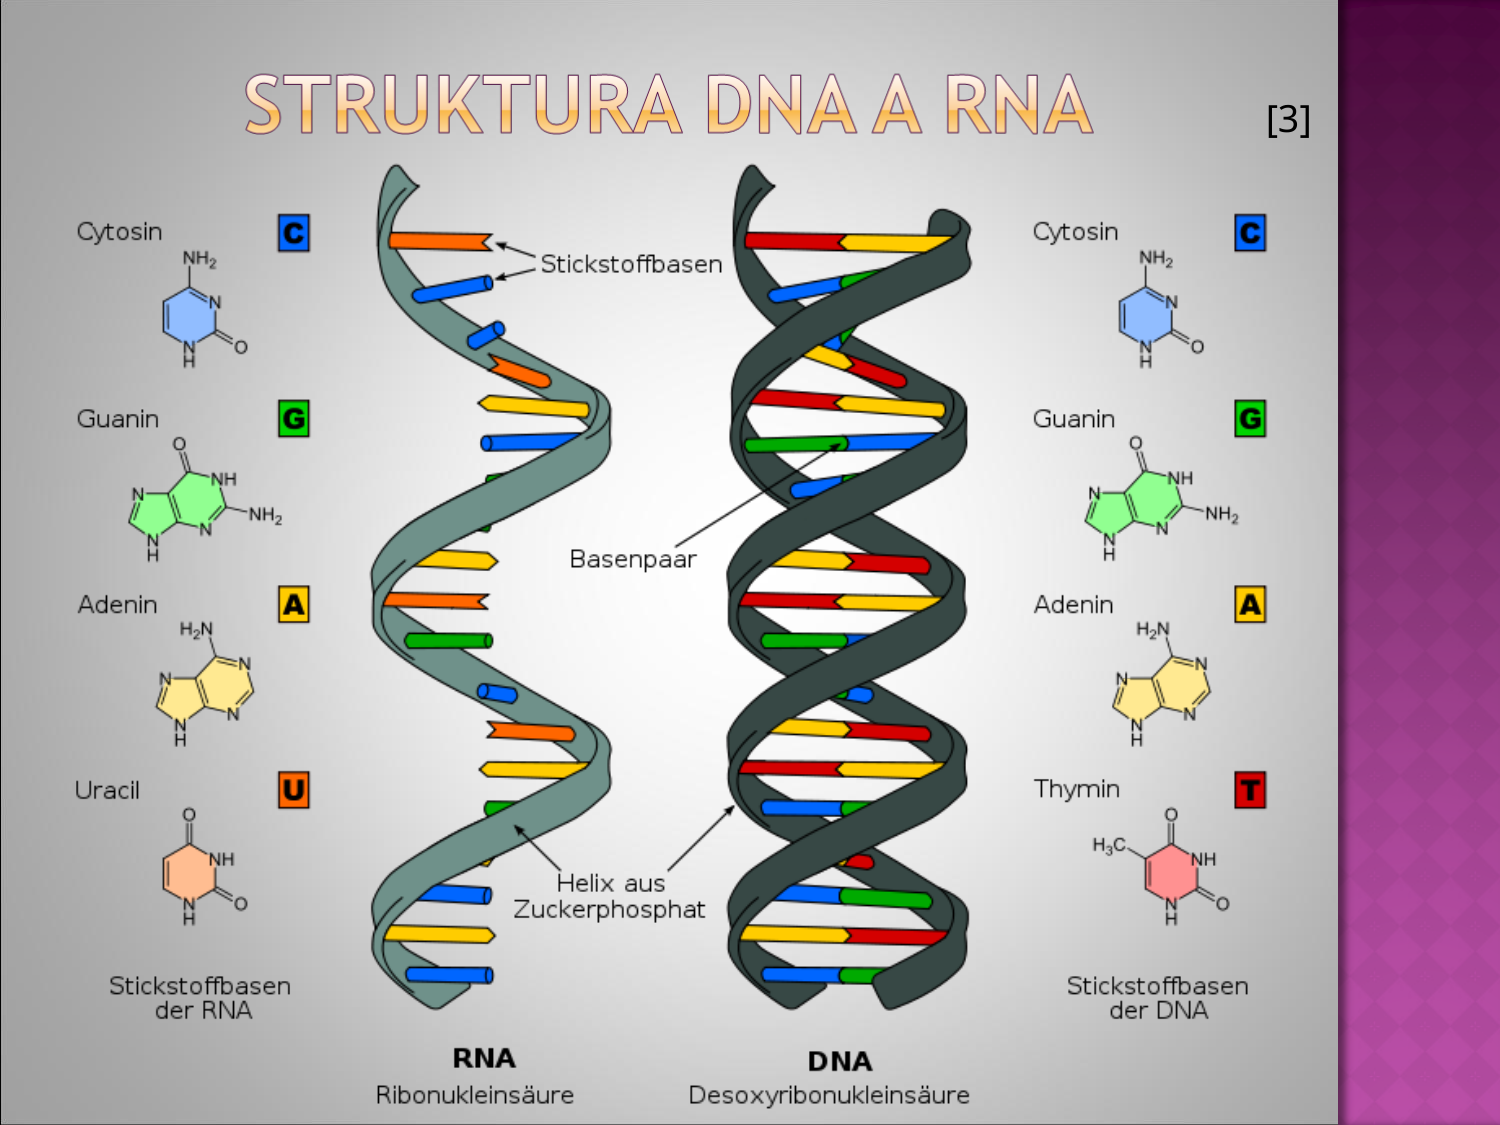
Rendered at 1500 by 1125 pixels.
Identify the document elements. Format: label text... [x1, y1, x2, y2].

text_box [3] [1251, 87, 1327, 148]
text_box [62, 31, 1282, 1125]
picture [0, 0, 1500, 1125]
